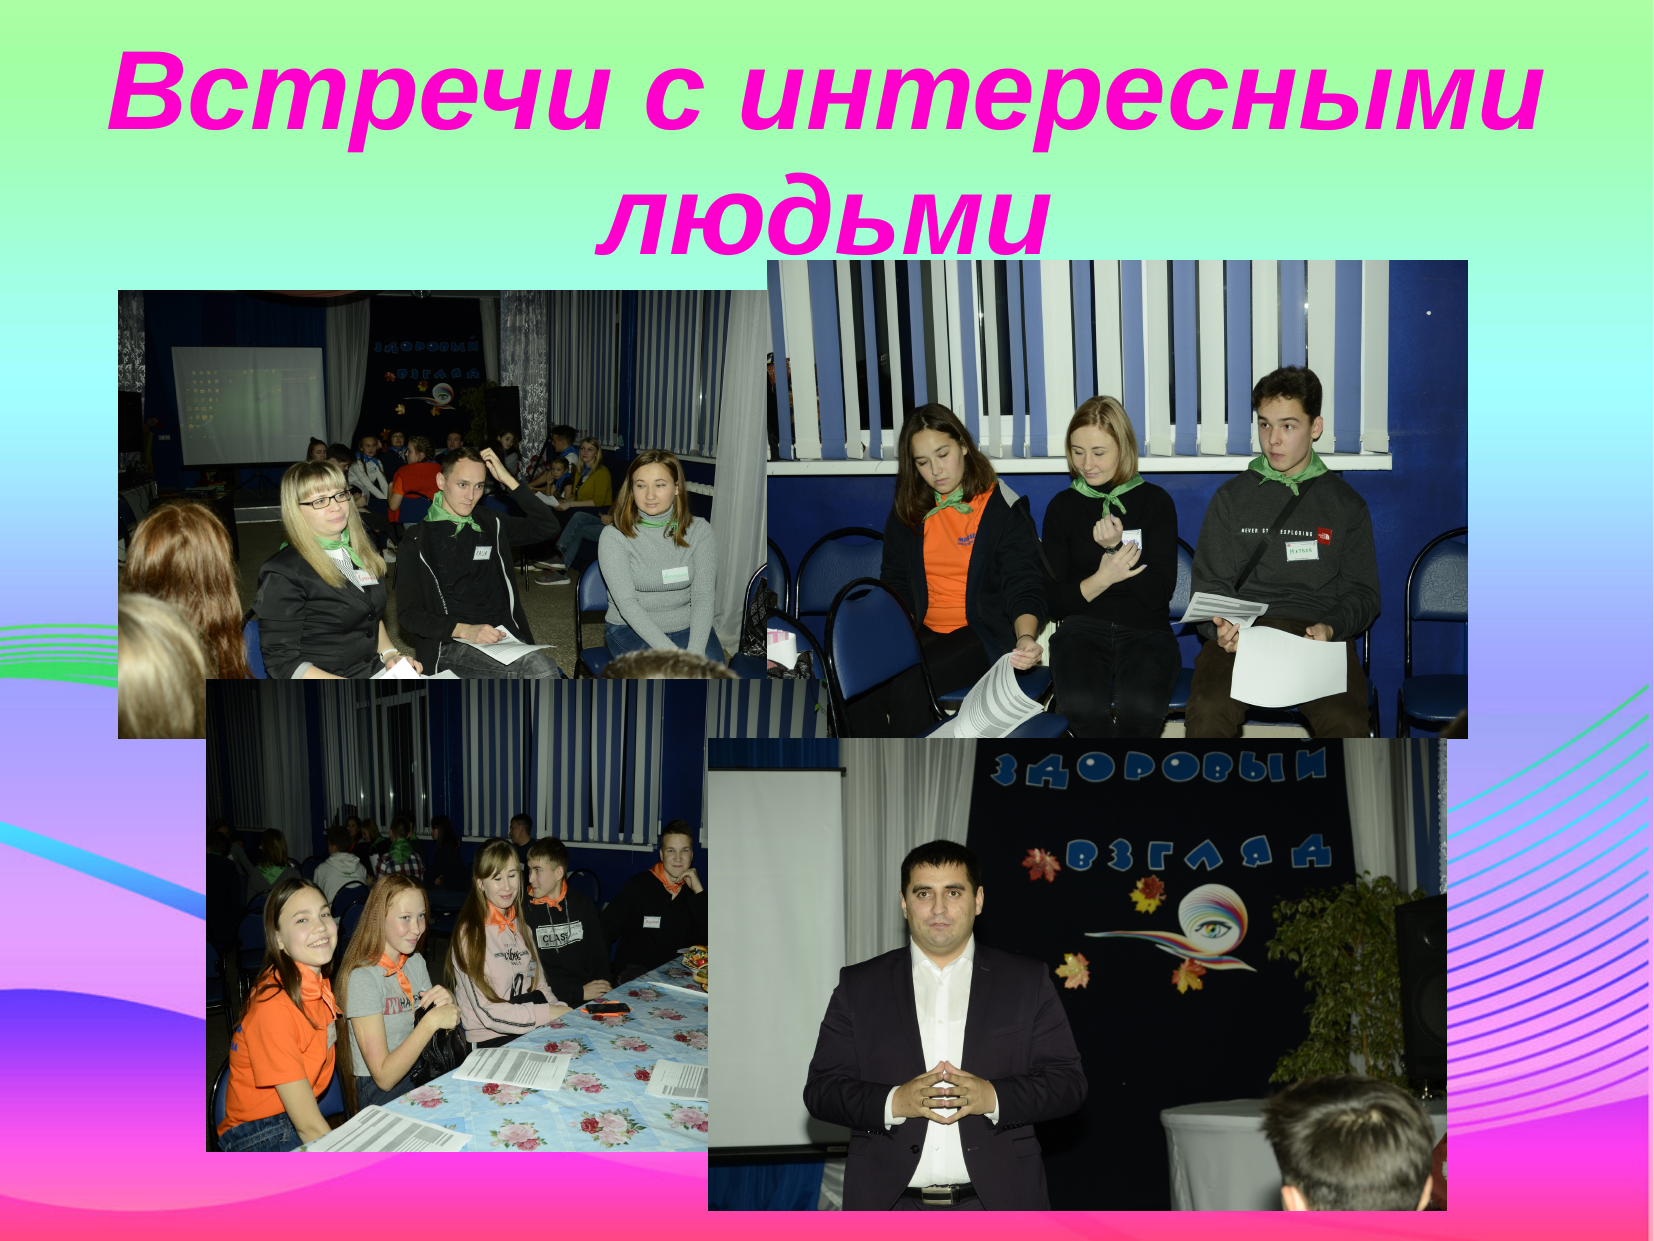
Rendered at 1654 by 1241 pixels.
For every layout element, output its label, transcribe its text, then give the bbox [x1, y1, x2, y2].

picture [0, 0, 1654, 1241]
title Встречи с интересными людьми [82, 27, 1571, 279]
